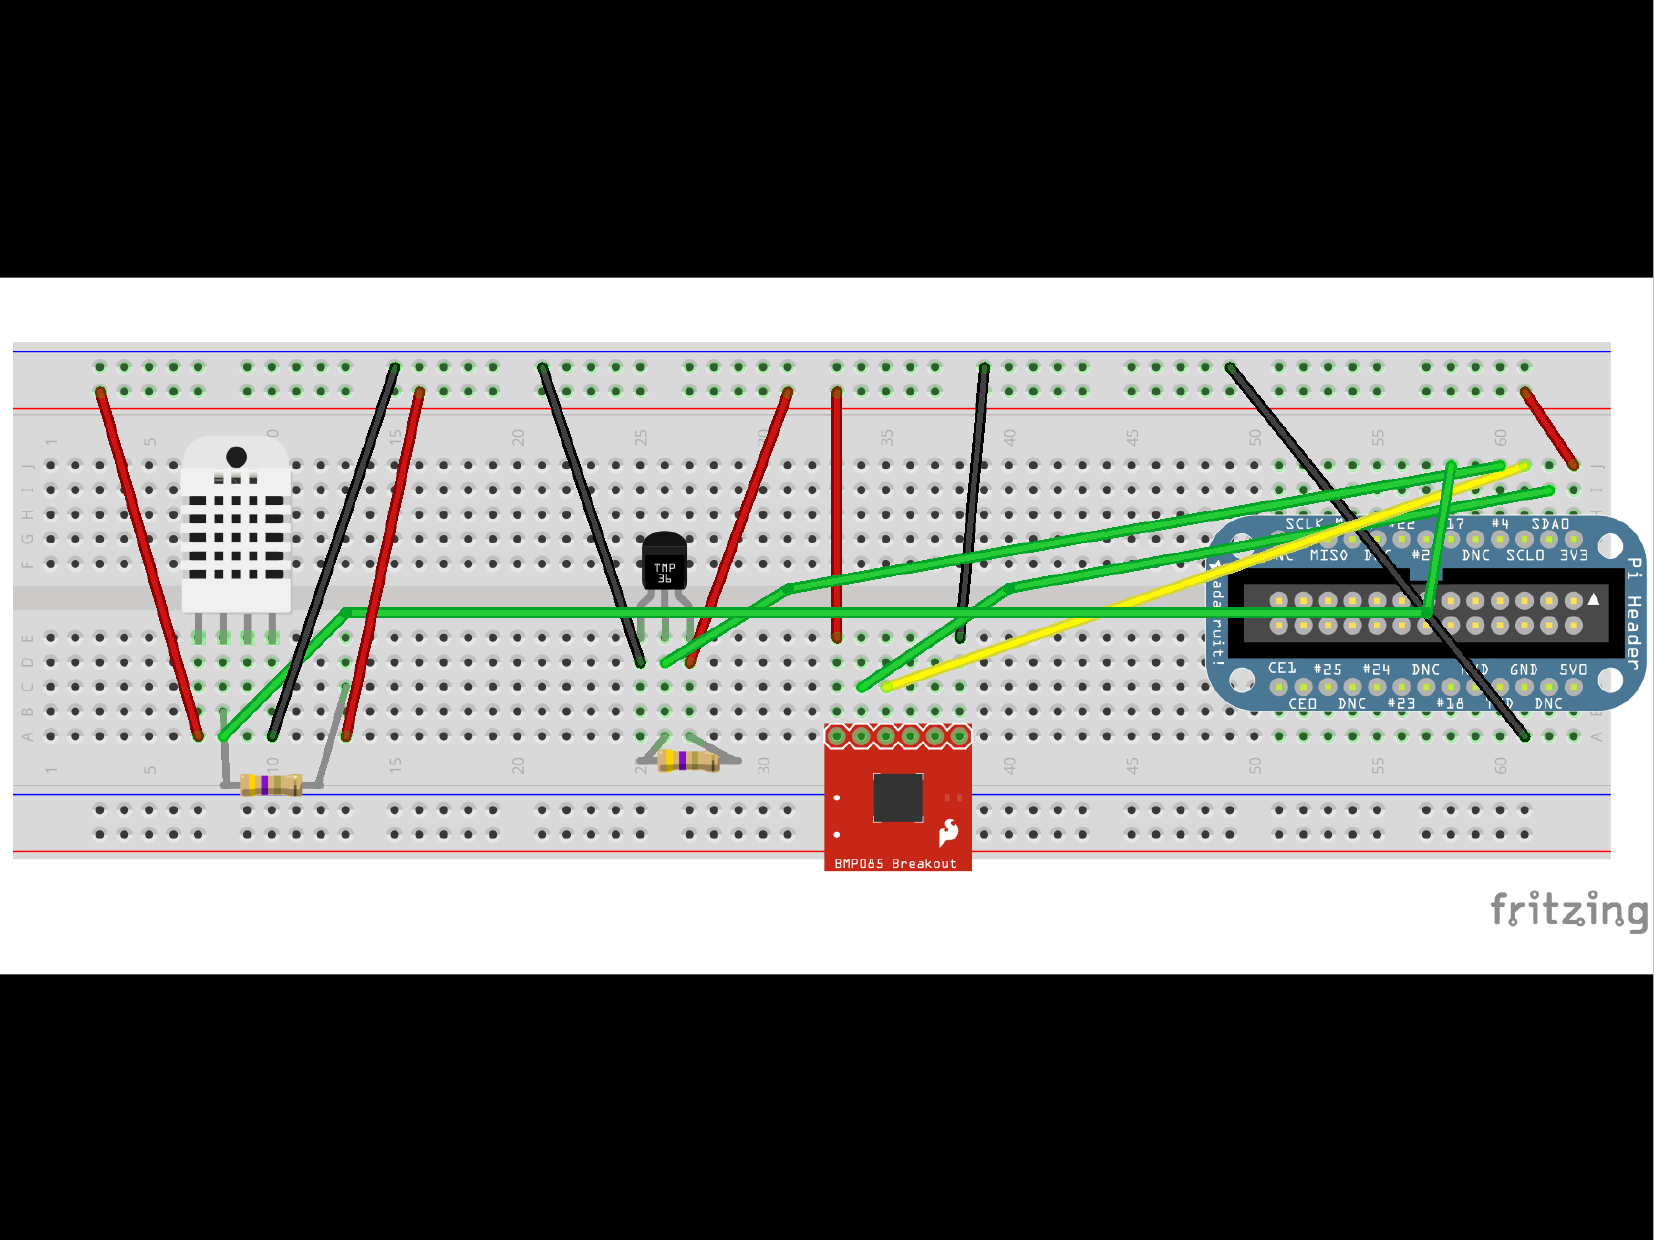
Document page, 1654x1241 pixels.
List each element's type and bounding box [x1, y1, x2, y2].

picture [13, 342, 1649, 934]
text_box [0, 277, 1654, 975]
